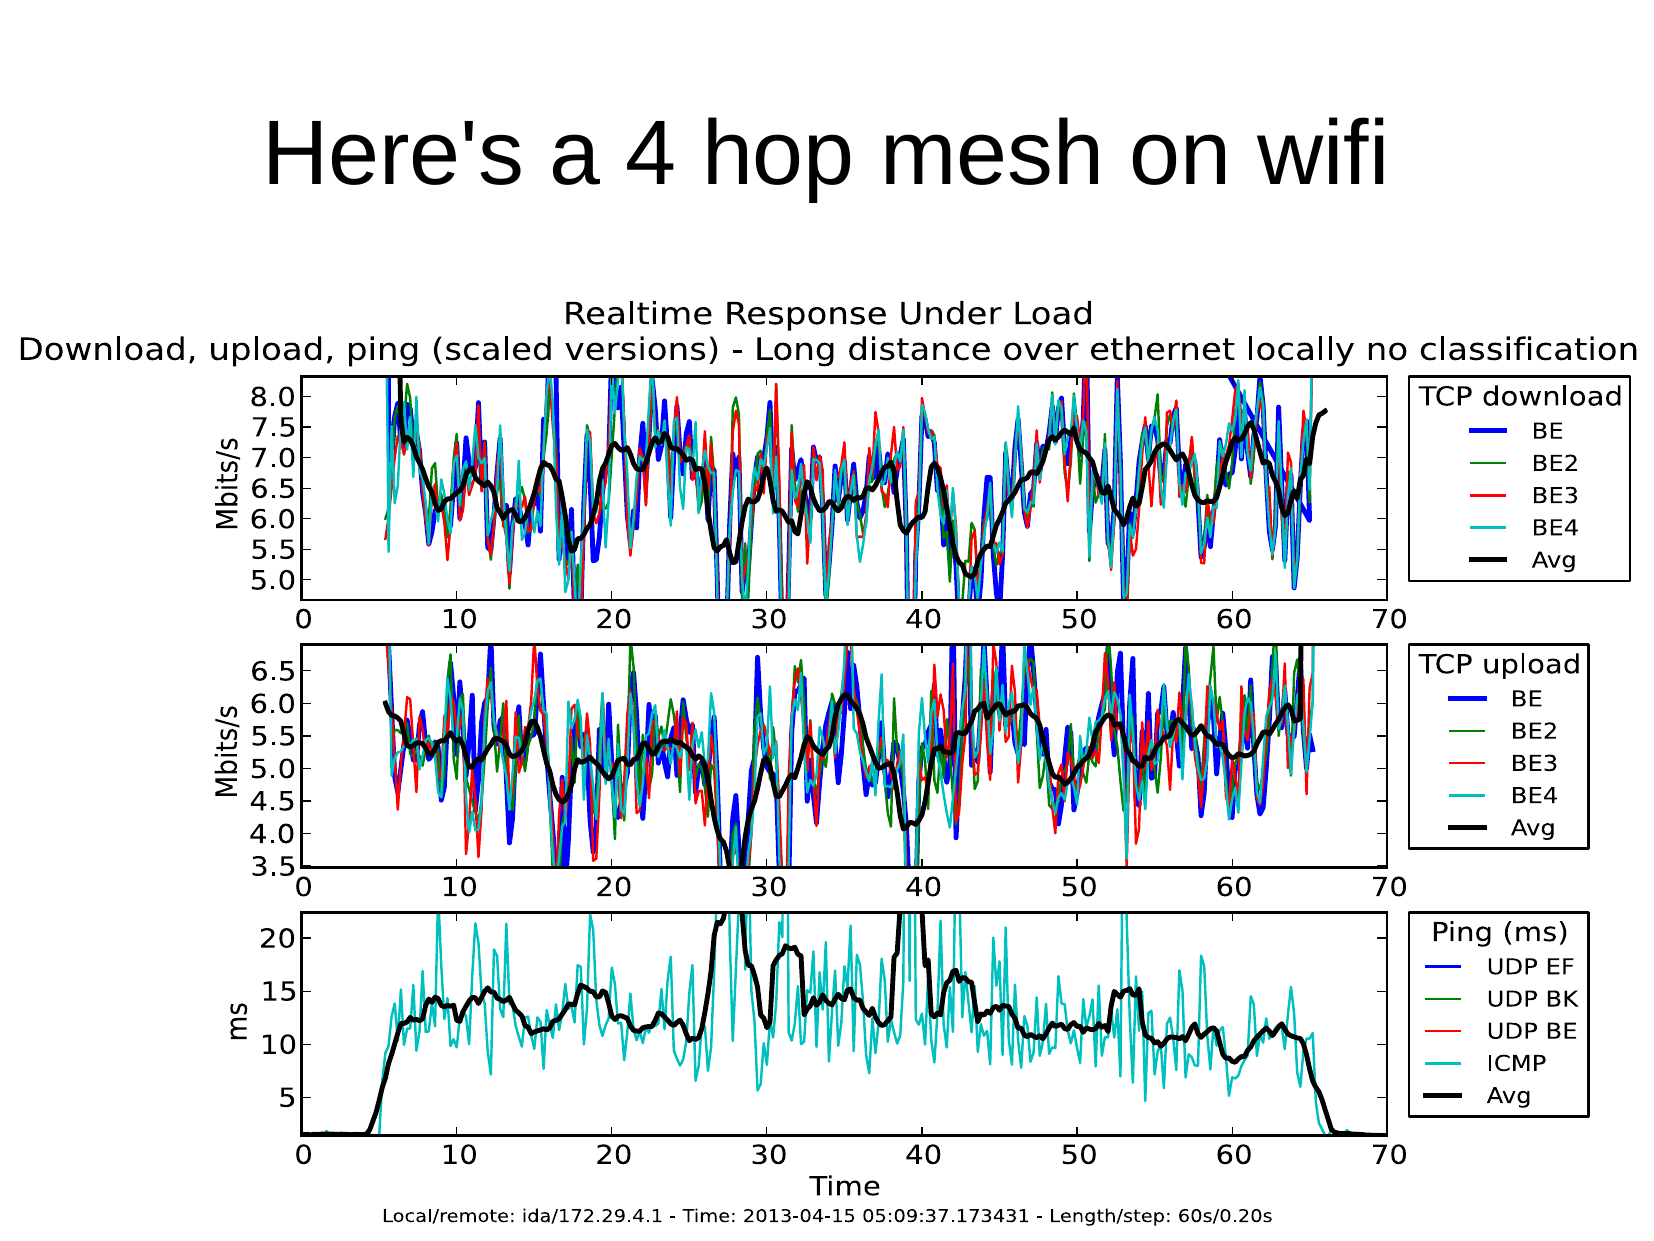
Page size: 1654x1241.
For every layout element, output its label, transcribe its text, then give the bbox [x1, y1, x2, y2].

title Here's a 4 hop mesh on wifi [82, 49, 1571, 257]
picture [0, 285, 1654, 1241]
